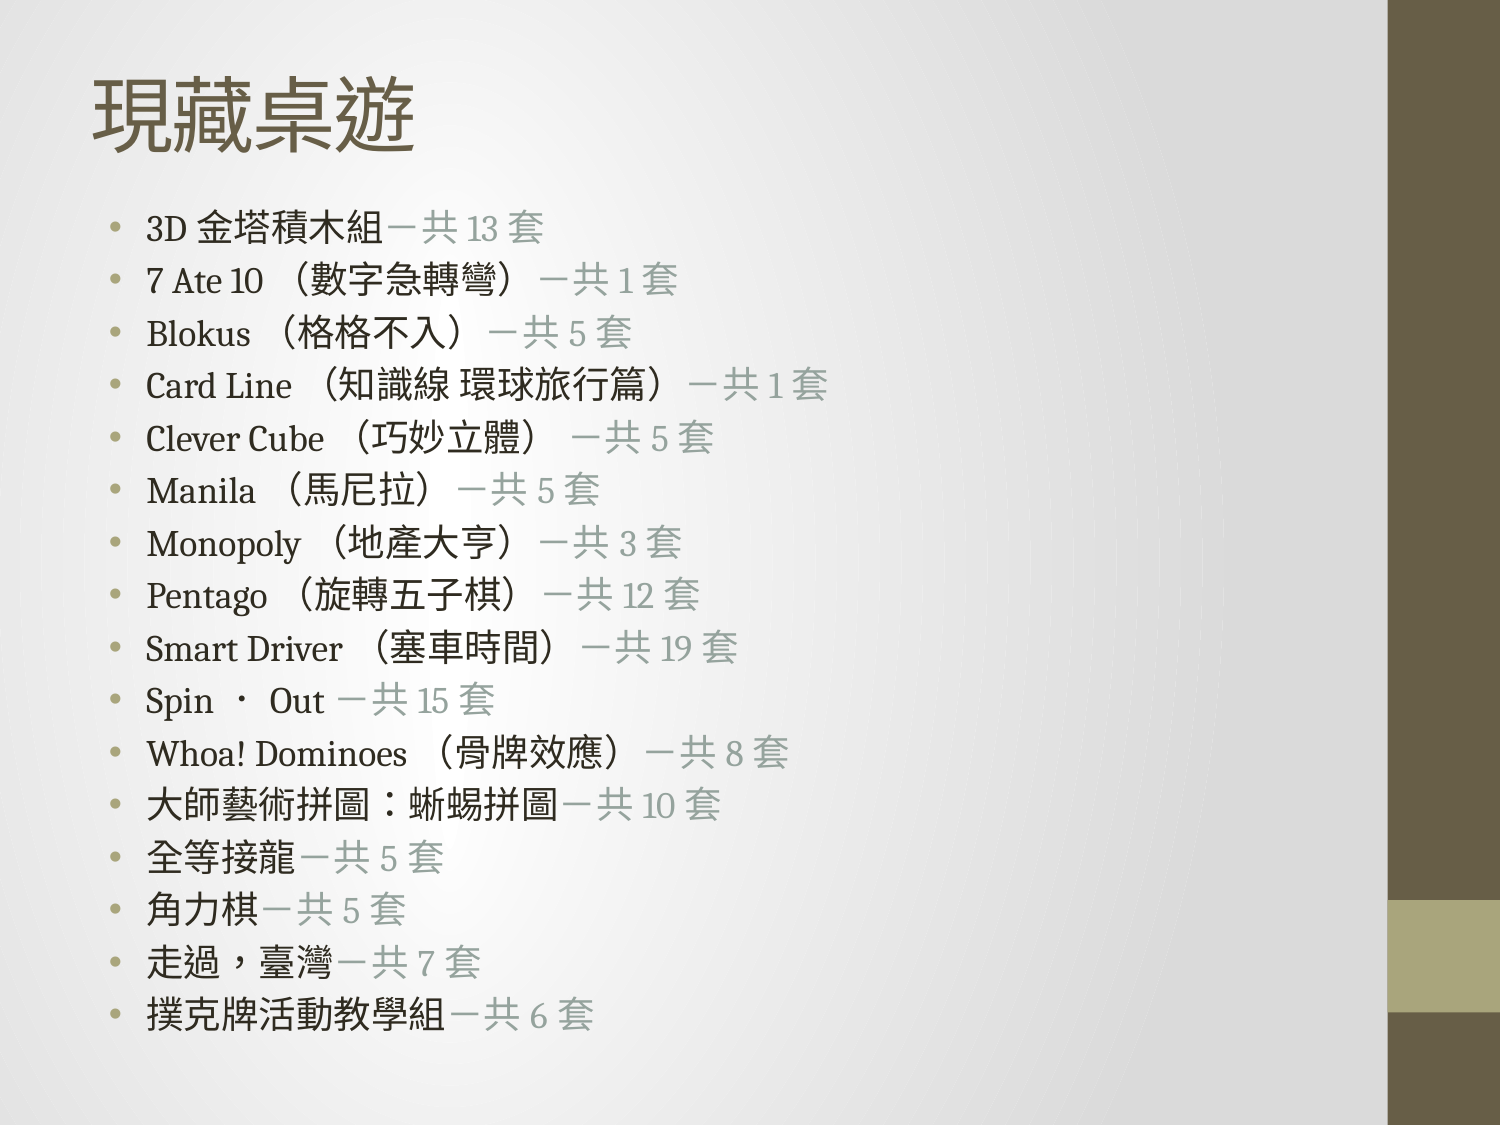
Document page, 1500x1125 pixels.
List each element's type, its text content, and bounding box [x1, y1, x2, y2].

title 現藏桌遊 [75, 19, 1325, 196]
list 3D金塔積木組－共13套 7 Ate 10（數字急轉彎）－共1套 Blokus（格格不入）－共5套 Card Line（知識線 環球旅行篇）－共1套 Clever Cube（巧妙立體） －共5套 Manila（馬尼拉）－共5套 Monopoly（地產大亨）－共3套 Pentago（旋轉五子棋）－共12套 Smart Driver（塞車時間）－共19套 Spin．Out－共15套 Whoa! Dominoes（骨牌效應）－共8套 大師藝術拼圖：蜥蜴拼圖－共10套 全等接龍－共5套 角力棋－共5套 走過，臺灣－共7套 撲克牌活動教學組－共6套 [75, 196, 1325, 1083]
